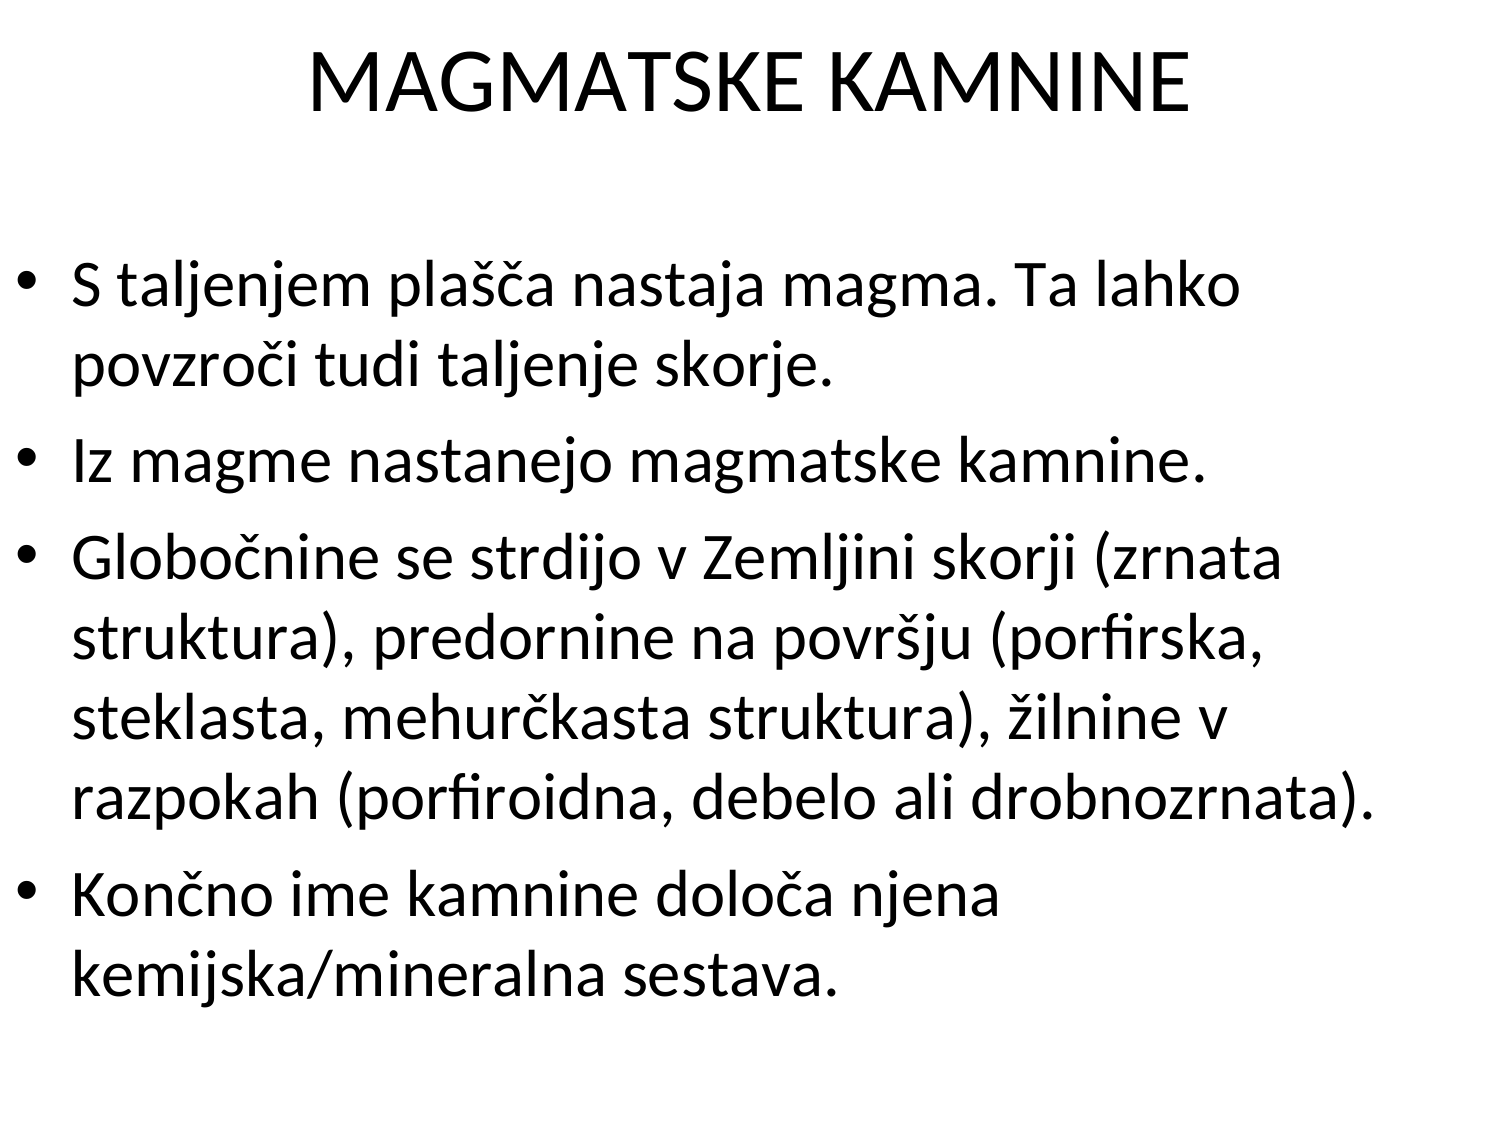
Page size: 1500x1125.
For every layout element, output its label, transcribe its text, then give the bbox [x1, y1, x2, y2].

title MAGMATSKE KAMNINE [75, 0, 1426, 151]
list S taljenjem plašča nastaja magma. Ta lahko povzroči tudi taljenje skorje. Iz magme nastanejo magmatske kamnine. Globočnine se strdijo v Zemljini skorji (zrnata struktura), predornine na površju (porfirska, steklasta, mehurčkasta struktura), žilnine v razpokah (porfiroidna, debelo ali drobnozrnata). Končno ime kamnine določa njena kemijska/mineralna sestava. [0, 231, 1500, 1125]
